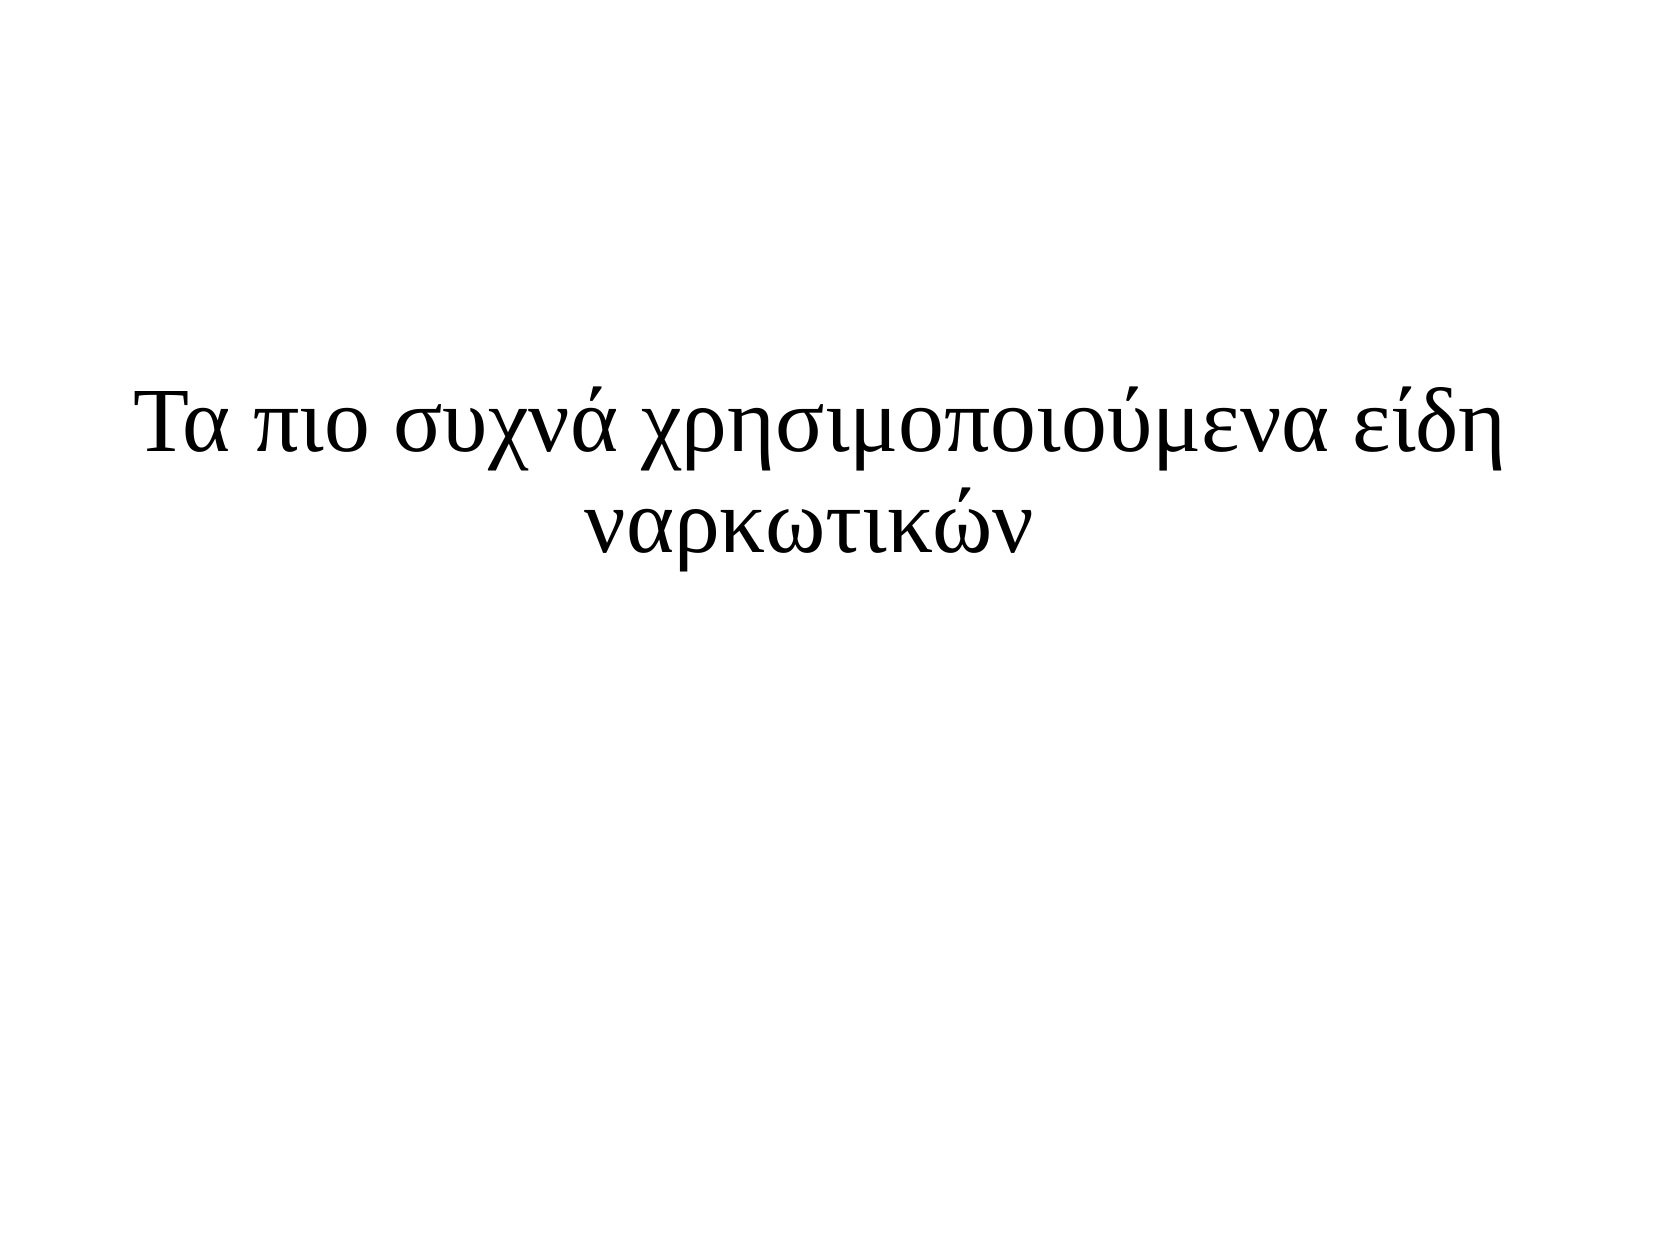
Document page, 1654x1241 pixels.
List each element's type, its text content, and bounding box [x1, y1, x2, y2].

title Τα πιο συχνά χρησιμοποιούμενα είδη ναρκωτικών [77, 225, 1566, 716]
